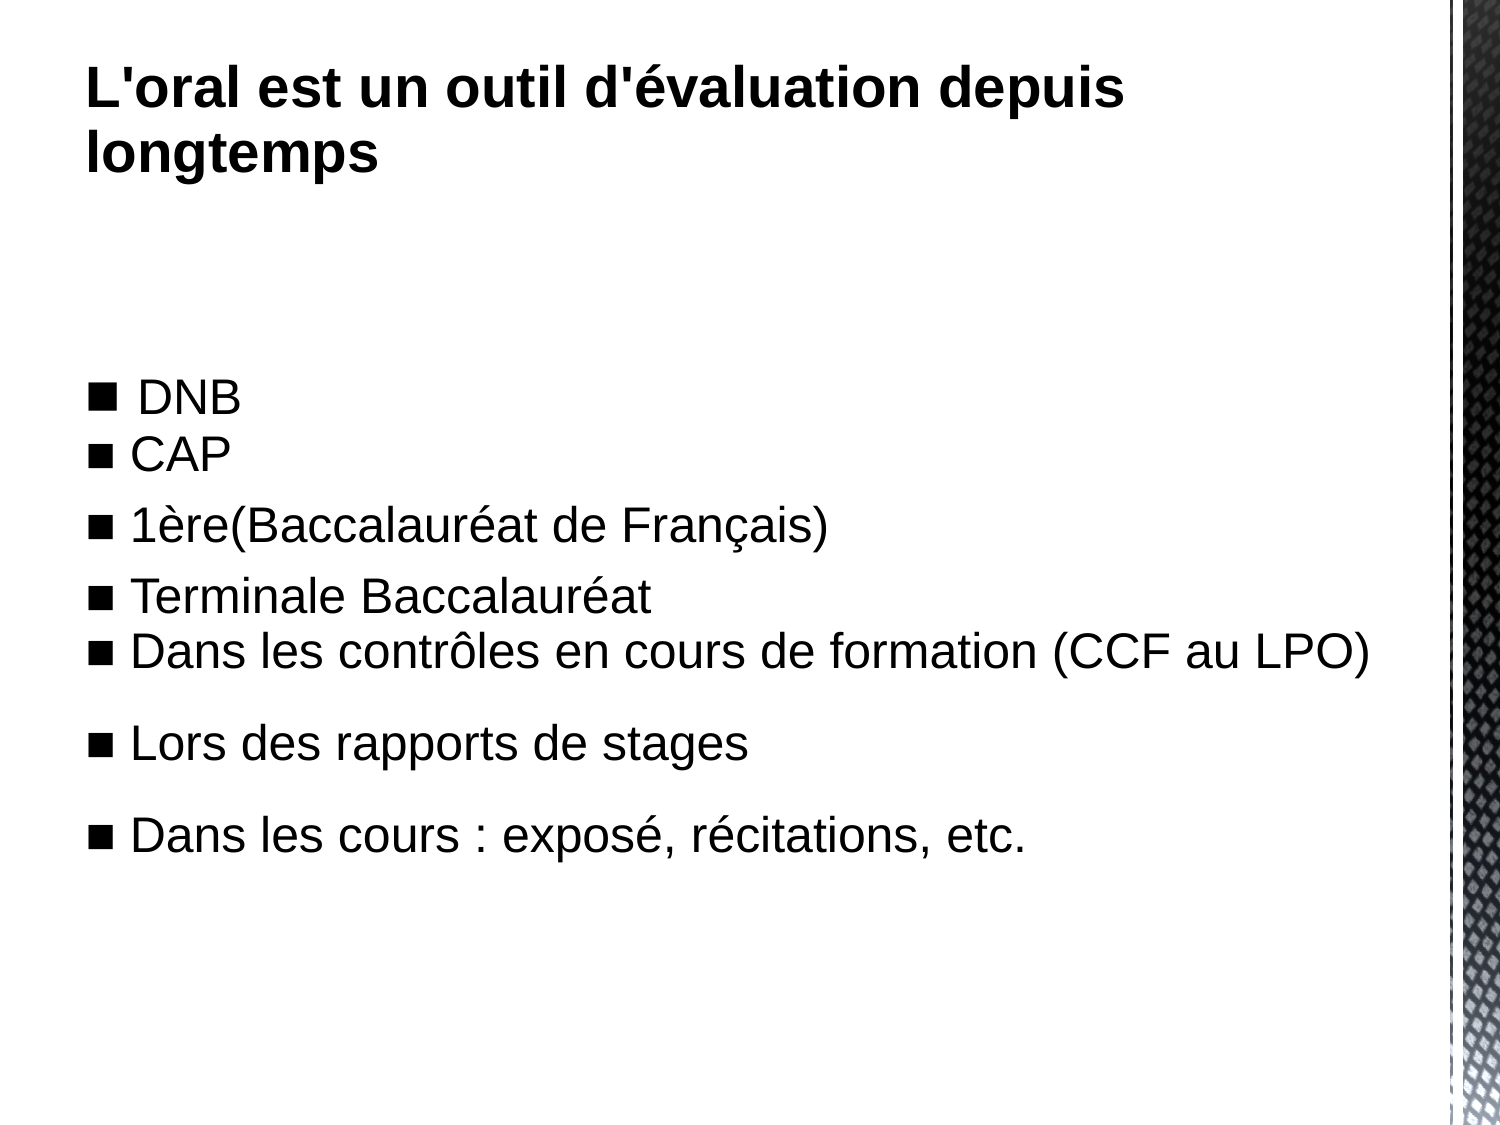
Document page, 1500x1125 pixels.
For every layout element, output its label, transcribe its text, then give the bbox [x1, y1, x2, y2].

text_box L'oral est un outil d'évaluation depuis longtemps [70, 47, 1430, 196]
picture [1447, 0, 1500, 1125]
text_box ■ DNB ■ CAP ■ 1ère(Baccalauréat de Français) ■ Terminale Baccalauréat ■ Dans les contrôles en cours de formation (CCF au LPO) ■ Lors des rapports de stages ■ Dans les cours : exposé, récitations, etc. [70, 354, 1406, 886]
